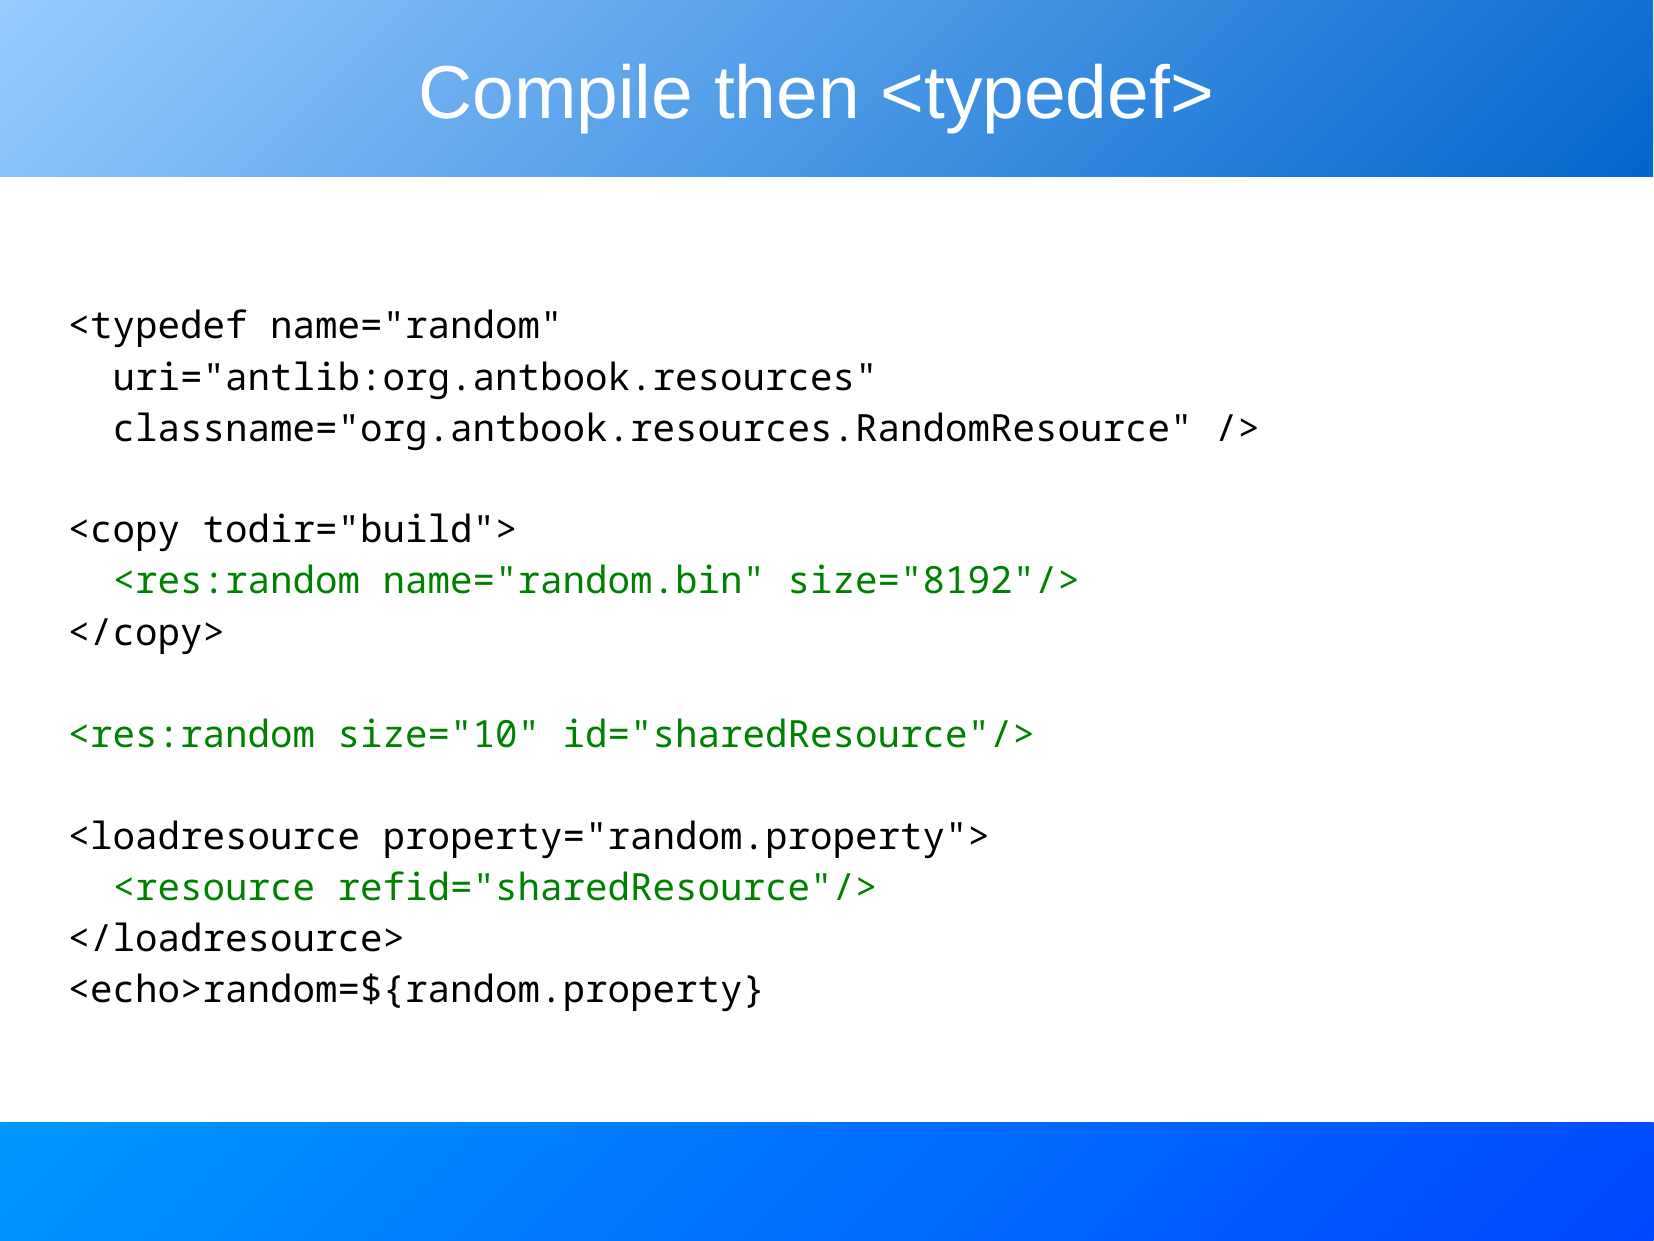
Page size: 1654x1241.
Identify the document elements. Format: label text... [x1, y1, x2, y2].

text_box <typedef name="random" uri="antlib:org.antbook.resources" classname="org.antbook.resources.RandomResource" /> <copy todir="build"> <res:random name="random.bin" size="8192"/> </copy> <res:random size="10" id="sharedResource"/> <loadresource property="random.property"> <resource refid="sharedResource"/> </loadresource> <echo>random=${random.property} [52, 386, 1592, 926]
title Compile then <typedef> [82, 22, 1571, 163]
